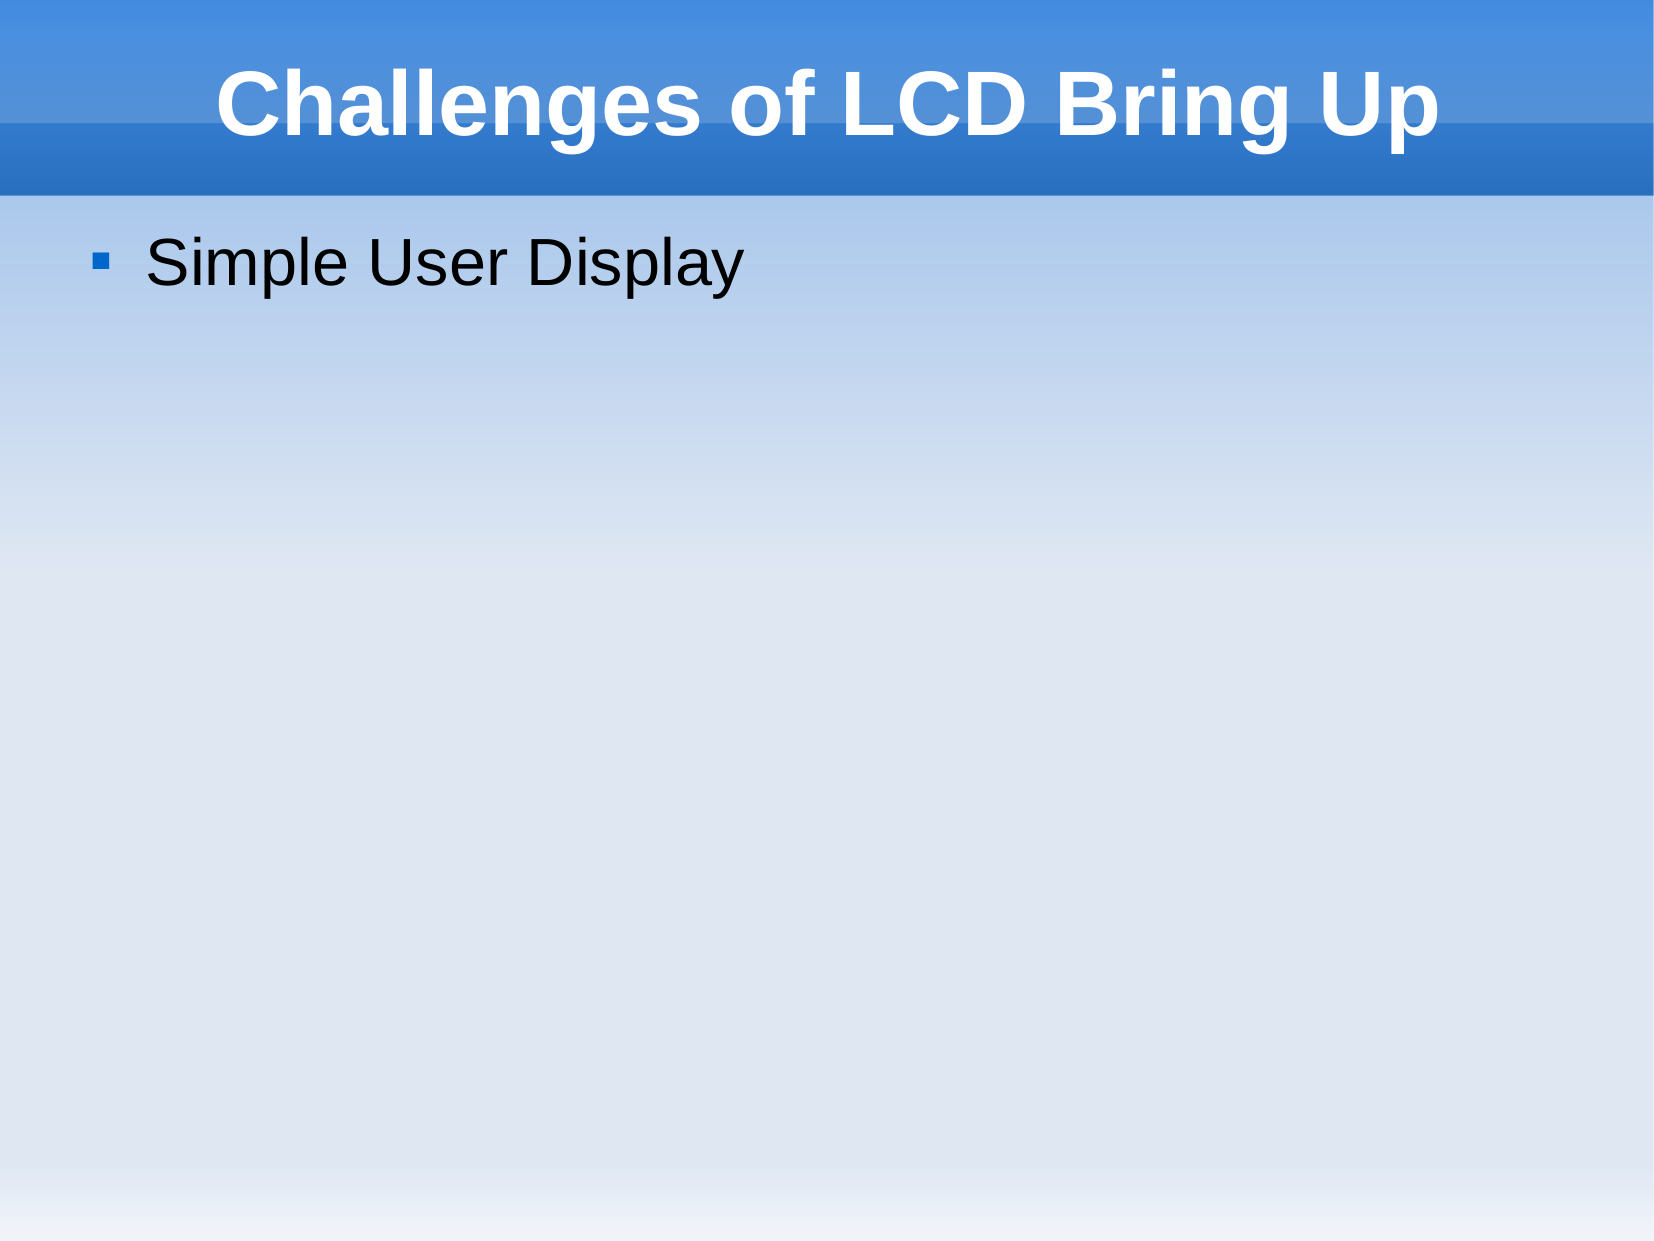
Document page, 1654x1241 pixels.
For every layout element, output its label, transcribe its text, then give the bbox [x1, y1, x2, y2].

list Simple User Display [75, 225, 1564, 1044]
picture [0, 0, 1654, 1241]
title Challenges of LCD Bring Up [49, 0, 1538, 208]
